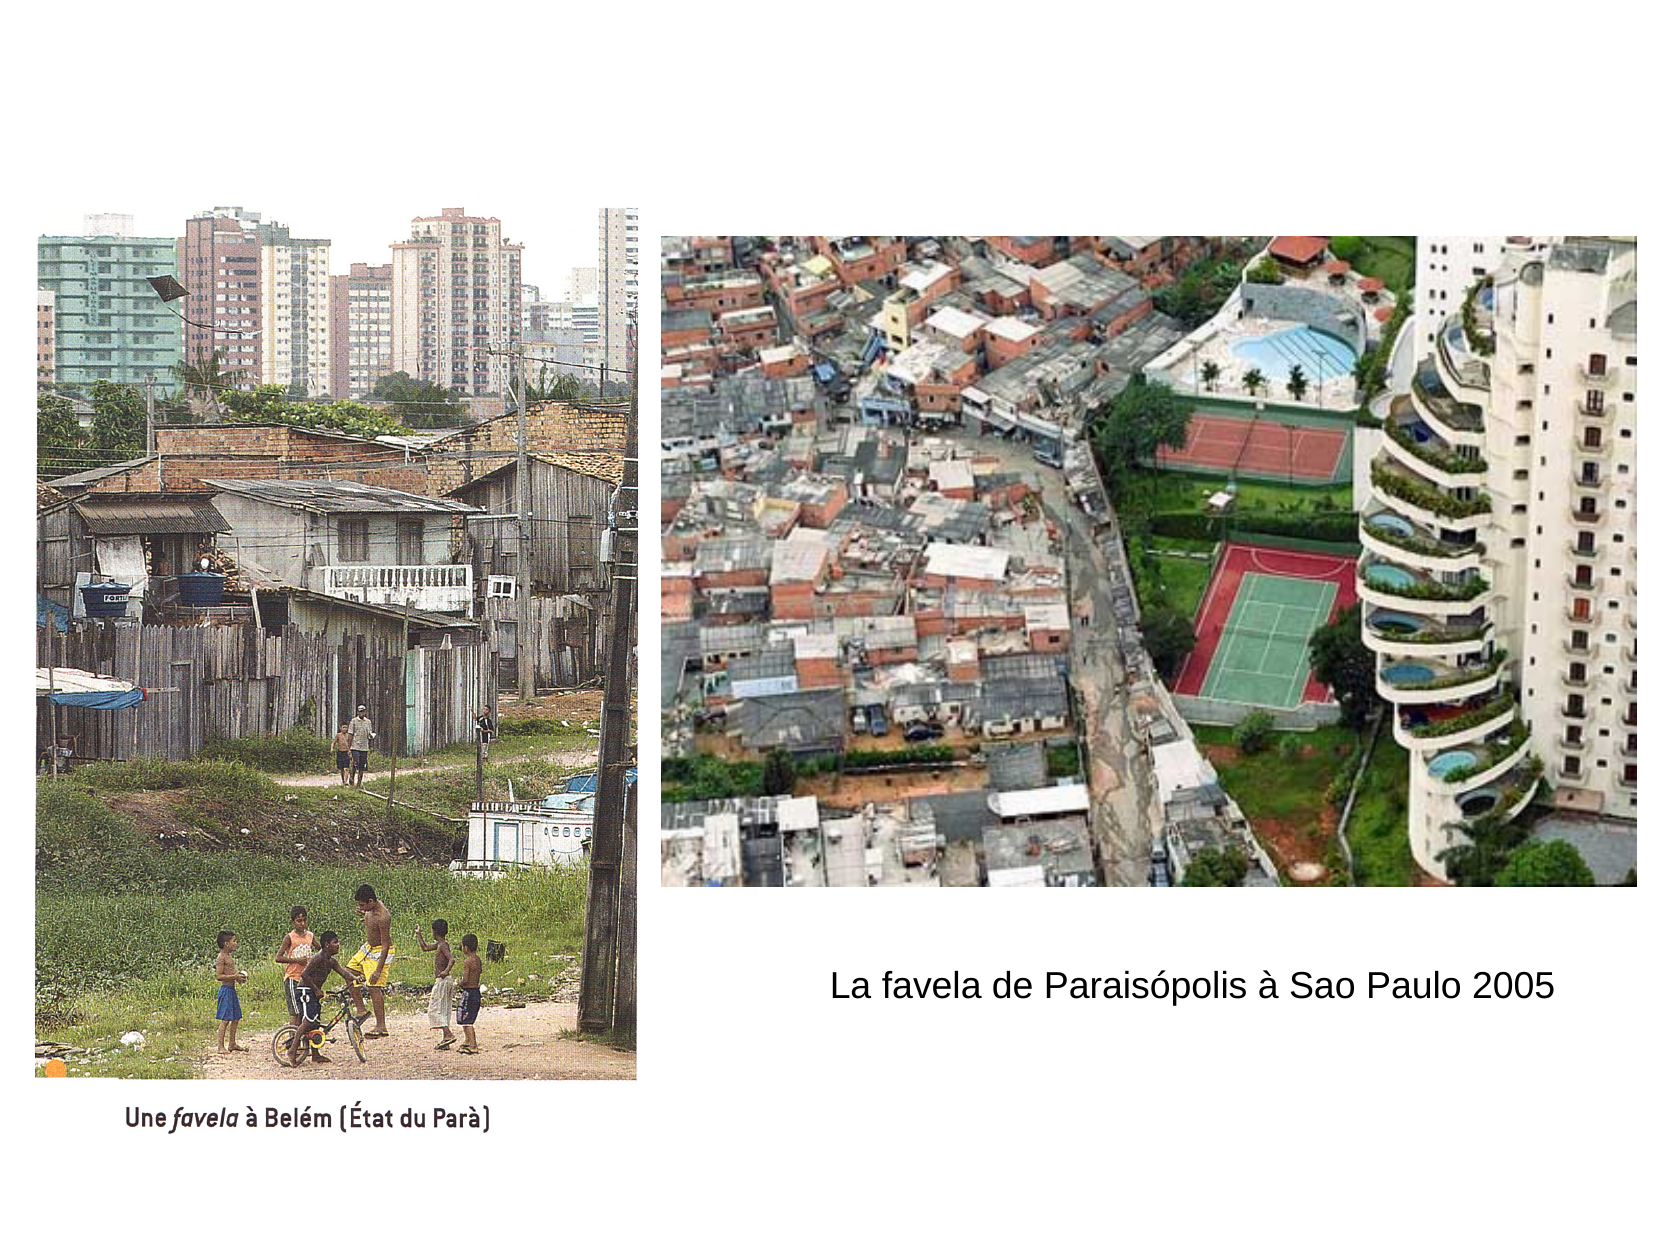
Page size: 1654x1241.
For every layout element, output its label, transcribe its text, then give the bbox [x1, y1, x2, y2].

text_box La favela de Paraisópolis à Sao Paulo 2005 [814, 956, 1571, 1014]
picture [35, 192, 638, 1134]
picture [661, 236, 1637, 887]
